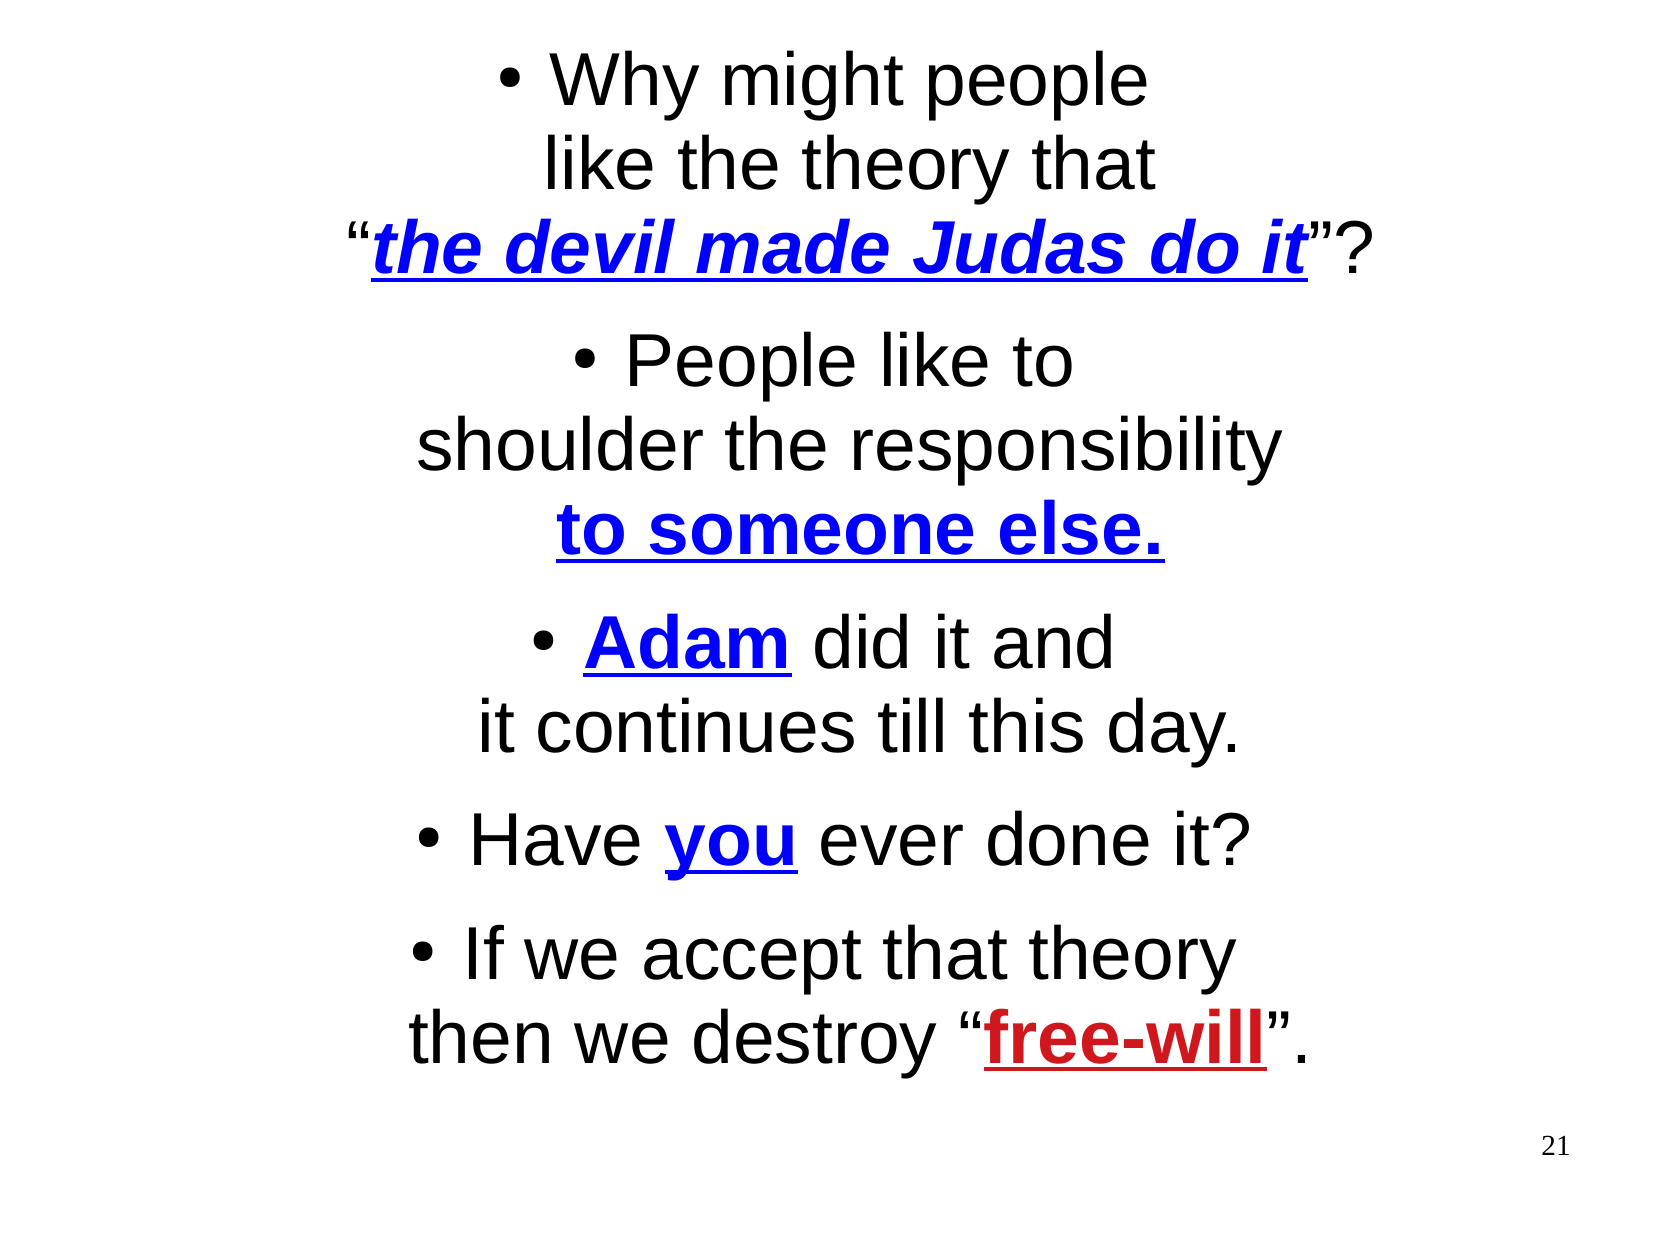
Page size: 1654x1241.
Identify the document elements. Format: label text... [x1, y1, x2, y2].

list Why might people like the theory that “the devil made Judas do it”? People like to shoulder the responsibility to someone else. Adam did it and it continues till this day. Have you ever done it? If we accept that theory then we destroy “free-will”. [37, 37, 1613, 1238]
